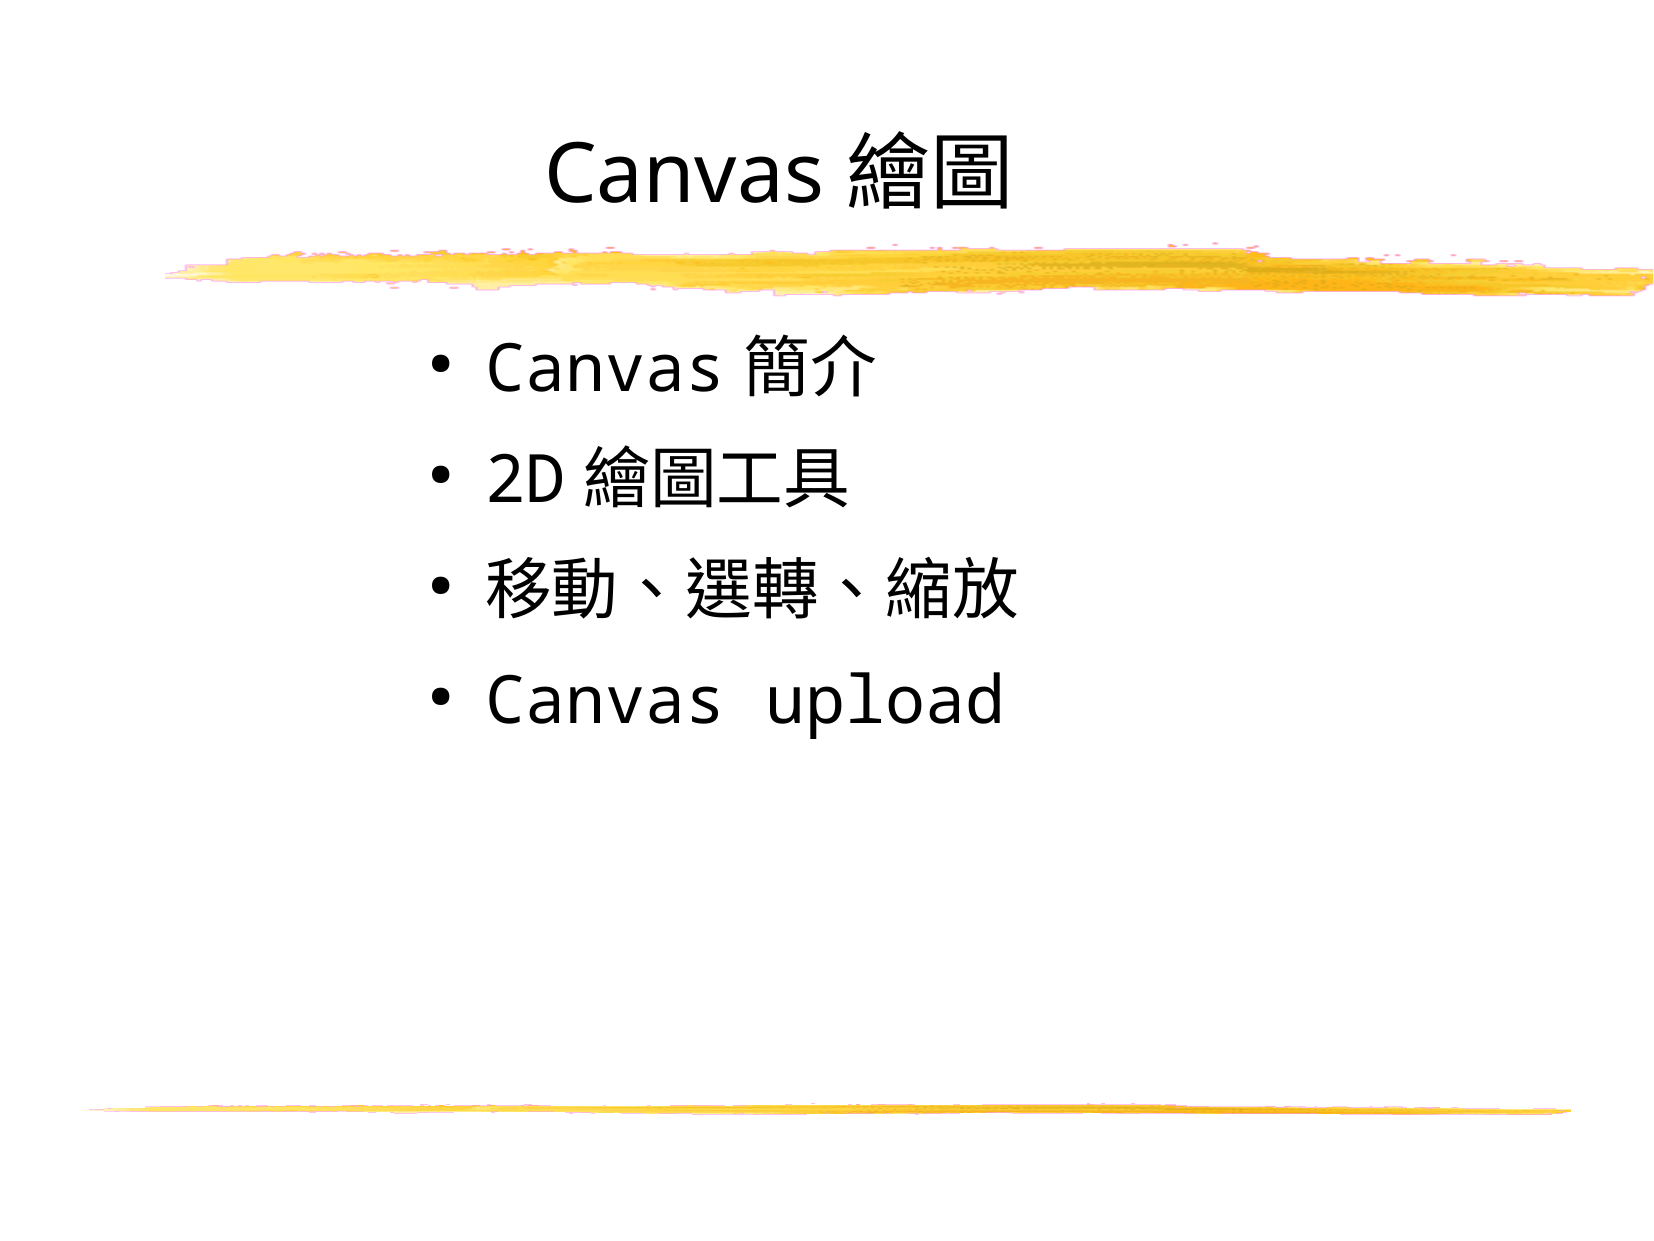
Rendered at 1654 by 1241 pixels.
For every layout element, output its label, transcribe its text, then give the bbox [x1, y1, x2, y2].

picture [165, 237, 1654, 308]
title Canvas繪圖 [76, 12, 1482, 235]
list Canvas簡介 2D繪圖工具 移動、選轉、縮放 Canvas upload [414, 307, 1428, 1080]
picture [82, 1102, 1571, 1117]
